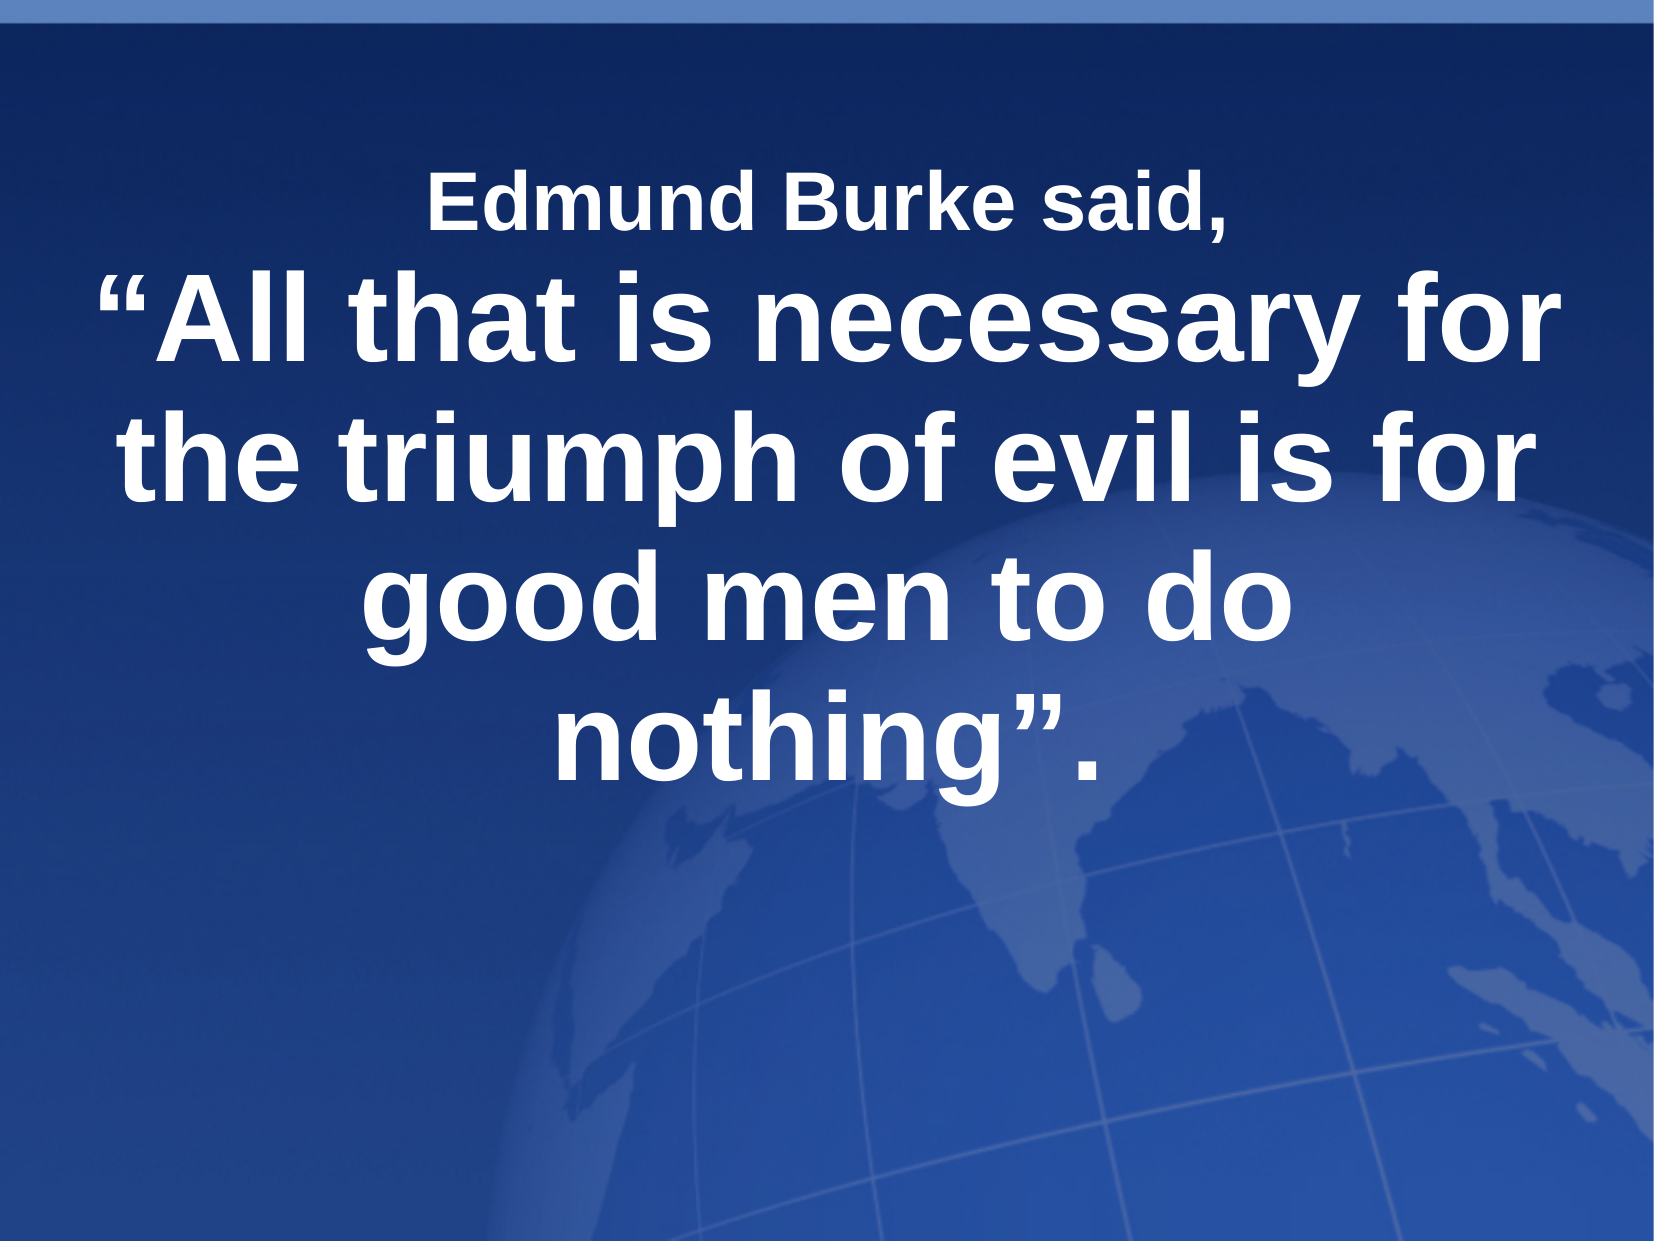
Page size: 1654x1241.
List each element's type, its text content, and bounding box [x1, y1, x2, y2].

picture [0, 0, 1654, 1241]
text_box Edmund Burke said, “All that is necessary for the triumph of evil is for good men to do nothing”. [59, 147, 1597, 936]
